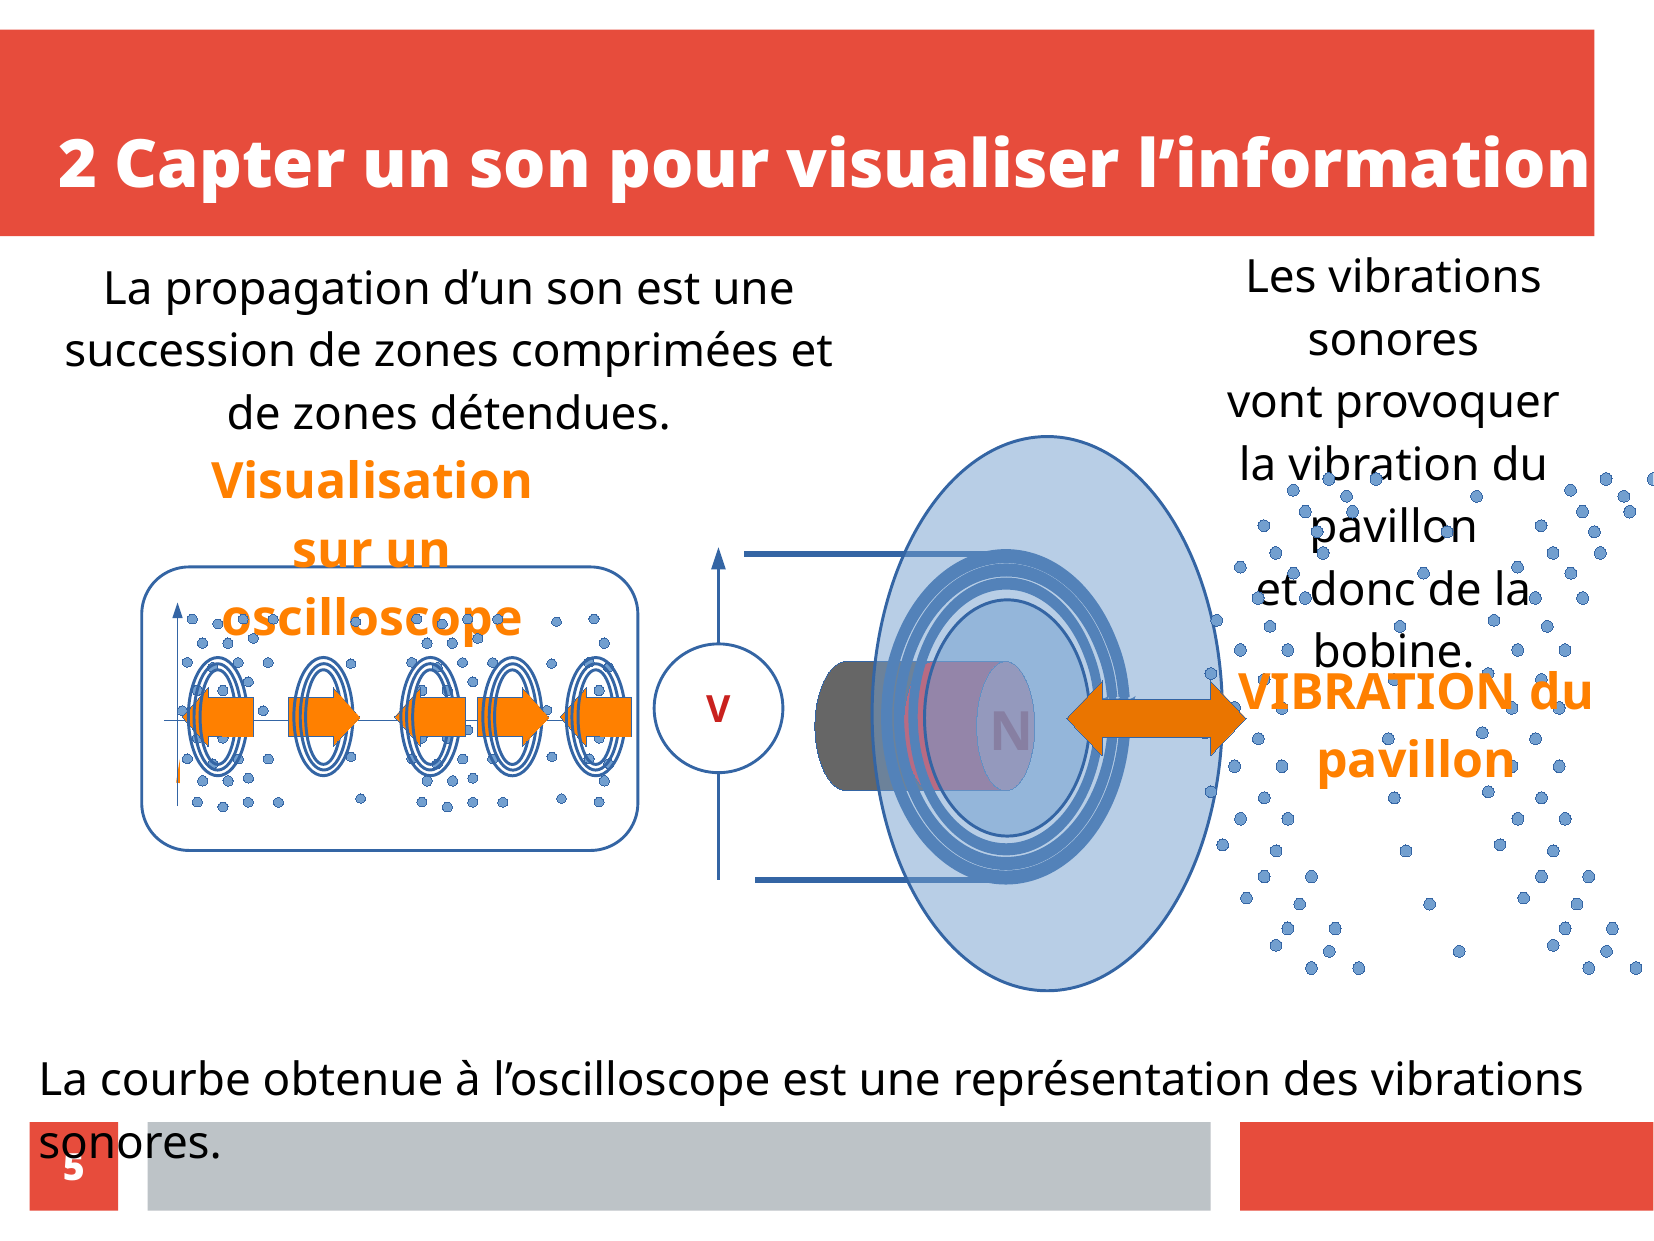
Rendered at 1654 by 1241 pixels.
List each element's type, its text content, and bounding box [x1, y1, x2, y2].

text_box [1559, 643, 1571, 648]
text_box [1394, 620, 1406, 633]
text_box La propagation d’un son est une succession de zones comprimées et de zones détendues. [35, 248, 863, 436]
text_box [1257, 519, 1270, 532]
text_box [1588, 525, 1601, 538]
text_box [1305, 870, 1318, 883]
text_box [1252, 591, 1265, 605]
text_box [1281, 812, 1294, 826]
text_box [1564, 567, 1577, 580]
text_box [1512, 643, 1524, 648]
text_box [177, 602, 632, 827]
text_box [1594, 546, 1607, 560]
text_box [1630, 961, 1642, 975]
text_box [1423, 898, 1436, 911]
text_box [1281, 921, 1294, 935]
text_box [1234, 812, 1247, 826]
text_box [1494, 838, 1506, 851]
text_box [1453, 945, 1466, 958]
text_box [1216, 838, 1229, 851]
text_box V [654, 643, 783, 773]
text_box [1417, 567, 1430, 580]
text_box [1547, 844, 1560, 857]
text_box [1547, 546, 1559, 560]
text_box Visualisation sur un oscilloscope [165, 437, 579, 579]
text_box [1623, 505, 1636, 519]
text_box [1346, 505, 1359, 519]
text_box [1564, 484, 1577, 497]
text_box [1541, 620, 1554, 633]
text_box [1264, 620, 1276, 633]
text_box [1240, 892, 1253, 904]
text_box [1470, 490, 1483, 503]
text_box [1441, 525, 1454, 538]
text_box [1547, 939, 1560, 952]
text_box [1329, 922, 1342, 935]
text_box [1517, 892, 1530, 904]
text_box [1269, 546, 1282, 560]
text_box [1529, 591, 1542, 605]
text_box [1317, 546, 1330, 560]
text_box [1559, 921, 1572, 935]
text_box [1322, 472, 1335, 486]
text_box [1647, 472, 1654, 486]
text_box [1600, 472, 1613, 486]
text_box [1571, 898, 1583, 910]
text_box [1299, 505, 1312, 518]
text_box [1234, 561, 1247, 574]
text_box [1576, 505, 1589, 518]
text_box [1305, 961, 1318, 975]
text_box [1576, 591, 1589, 605]
text_box [1282, 643, 1294, 648]
text_box [1559, 812, 1572, 826]
text_box [1582, 870, 1595, 883]
text_box [1299, 591, 1312, 605]
text_box [1340, 490, 1353, 503]
text_box [1600, 945, 1613, 958]
text_box [1511, 812, 1524, 826]
text_box [1488, 614, 1500, 627]
text_box [1511, 561, 1524, 574]
text_box [1370, 472, 1383, 486]
title 2 Capter un son pour visualiser l’information [58, 59, 1594, 207]
text_box [1606, 922, 1619, 935]
text_box La courbe obtenue à l’oscilloscope est une représentation des vibrations sonores. [23, 1039, 1630, 1112]
text_box [1535, 519, 1548, 532]
text_box [1287, 567, 1300, 580]
text_box VIBRATION du pavillon [1220, 648, 1613, 804]
text_box [1400, 844, 1412, 857]
text_box [1293, 898, 1306, 910]
text_box [1311, 525, 1324, 538]
text_box [1535, 870, 1548, 883]
text_box [814, 436, 1223, 991]
text_box [1287, 484, 1300, 497]
text_box [1270, 844, 1282, 857]
text_box [1617, 490, 1630, 503]
text_box [1258, 870, 1271, 883]
text_box [1323, 945, 1336, 958]
text_box [1270, 939, 1282, 952]
text_box [437, 614, 451, 629]
text_box Les vibrations sonores vont provoquer la vibration du pavillon et donc de la bobine. [1157, 236, 1630, 482]
text_box [1234, 643, 1246, 648]
text_box [1352, 961, 1365, 975]
text_box [1582, 961, 1595, 975]
